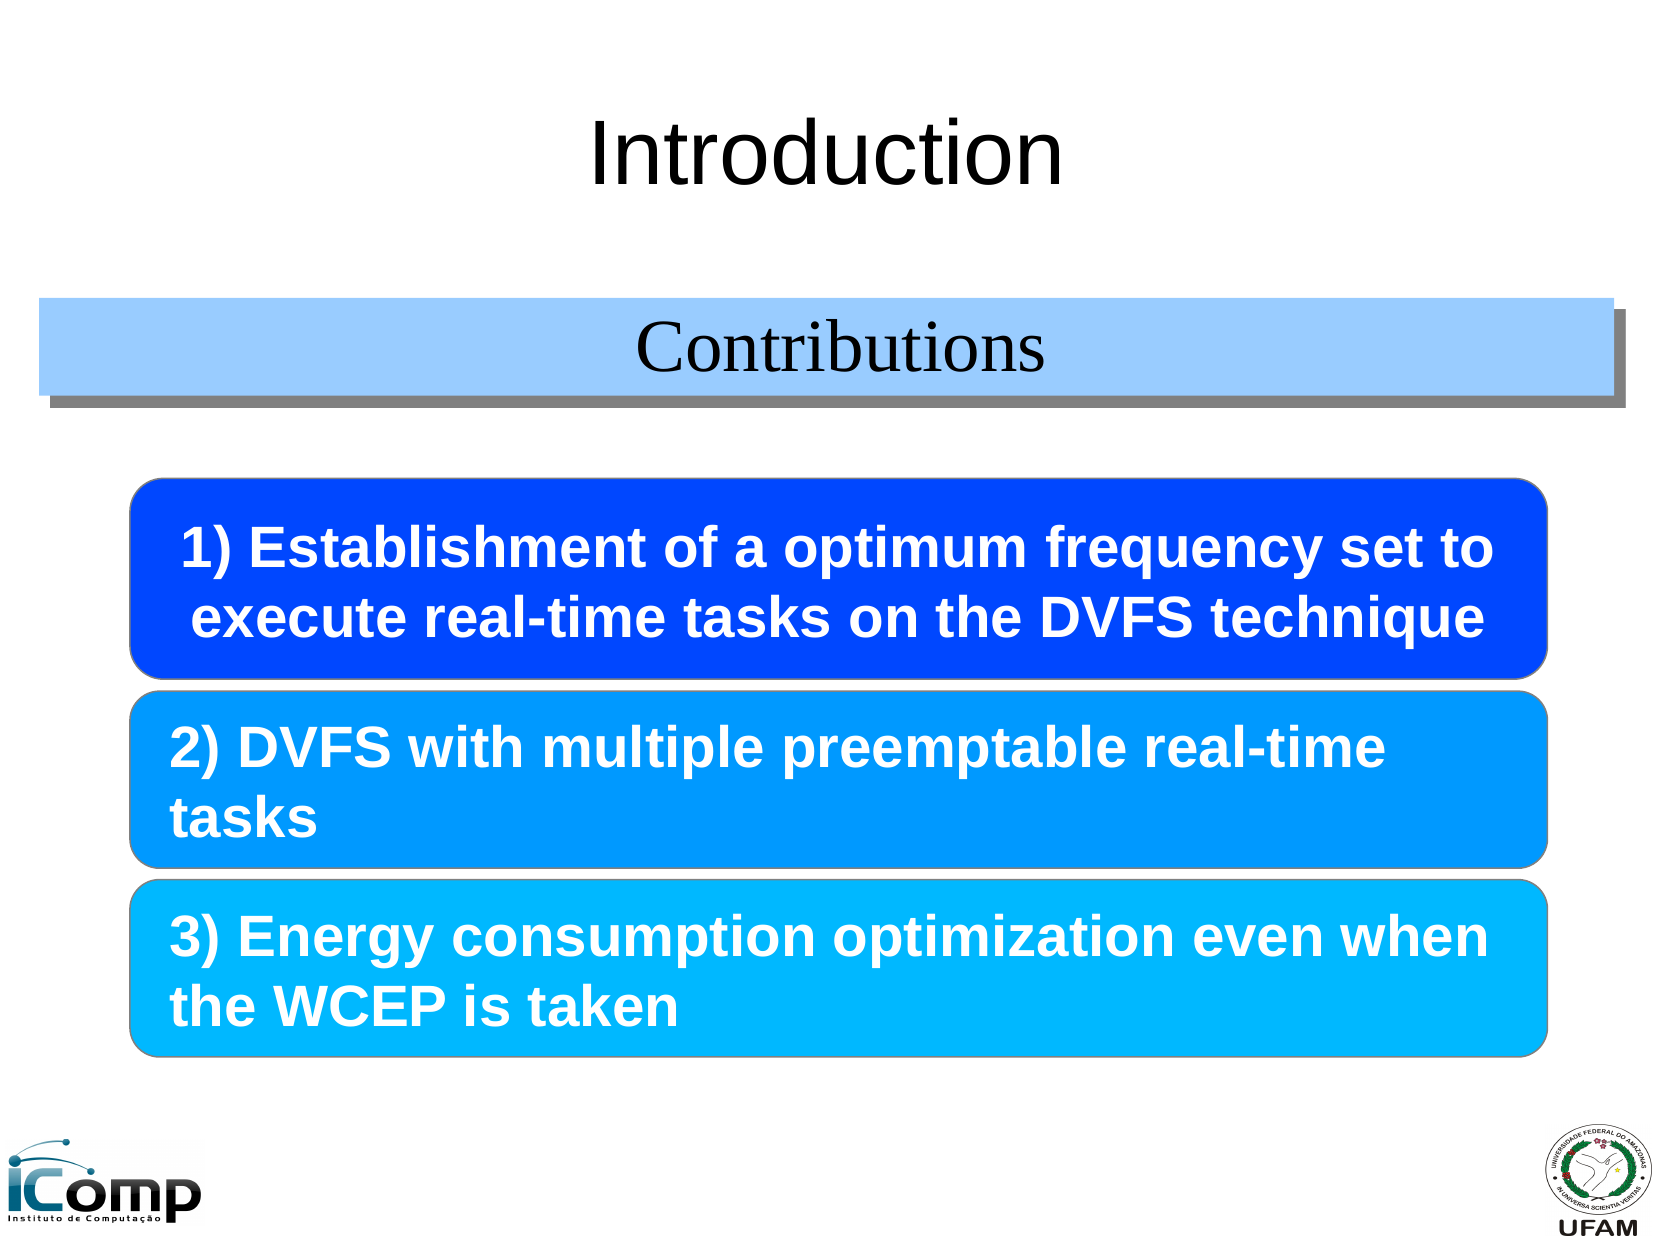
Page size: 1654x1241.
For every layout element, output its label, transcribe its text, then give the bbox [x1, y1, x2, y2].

text_box 2) DVFS with multiple preemptable real-time tasks [129, 691, 1548, 869]
text_box Contributions [39, 297, 1615, 396]
picture [1545, 1124, 1652, 1236]
text_box 3) Energy consumption optimization even when the WCEP is taken [129, 879, 1548, 1057]
text_box 1) Establishment of a optimum frequency set to execute real-time tasks on the DVFS technique [129, 478, 1548, 680]
picture [5, 1139, 205, 1226]
title Introduction [82, 49, 1571, 257]
